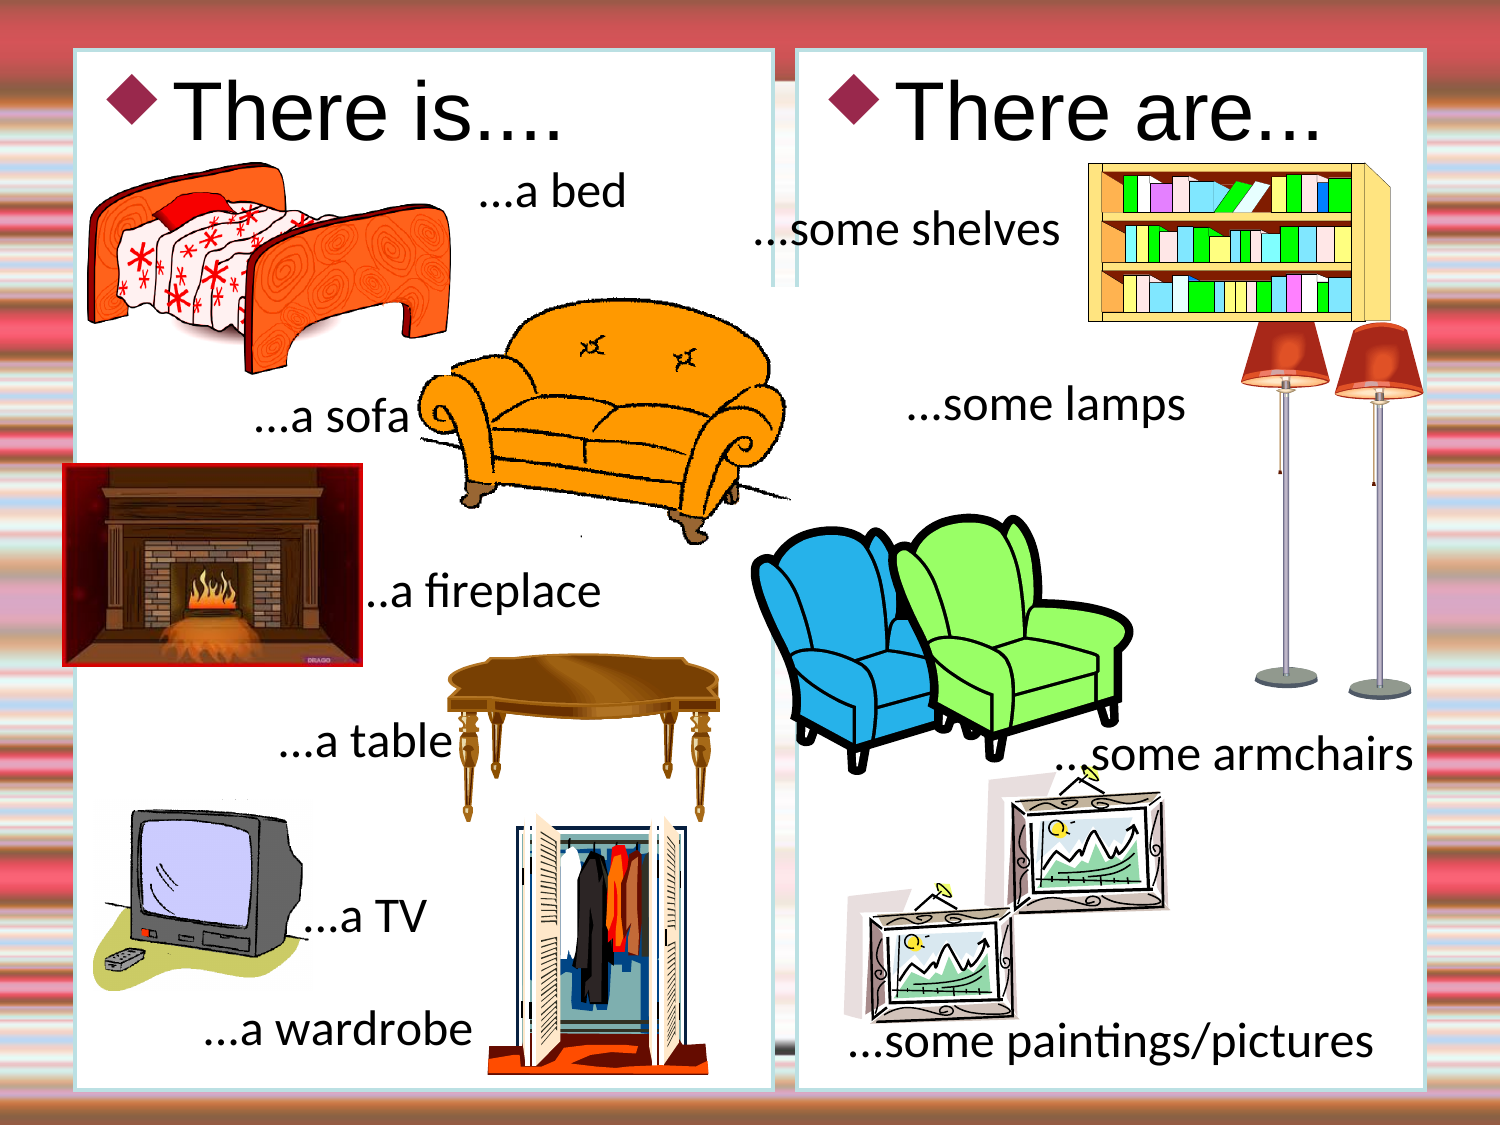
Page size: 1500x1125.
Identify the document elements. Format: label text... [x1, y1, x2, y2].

list There is.... [74, 50, 774, 549]
text_box ...a TV [287, 874, 487, 951]
list There are... [796, 50, 1426, 712]
text_box ...a table [262, 699, 474, 776]
text_box ...some shelves [737, 187, 1078, 263]
text_box ...a fireplace [363, 549, 678, 626]
list There is.... [74, 558, 774, 1090]
text_box ...a sofa [238, 376, 438, 451]
text_box ...a wardrobe [187, 987, 538, 1063]
list There are... [796, 775, 1426, 1090]
text_box ...some paintings/pictures [832, 999, 1407, 1076]
text_box ...some armchairs [1038, 712, 1488, 788]
picture [0, 0, 1500, 1125]
text_box ...a bed [462, 149, 662, 226]
text_box ...some lamps [890, 362, 1231, 438]
